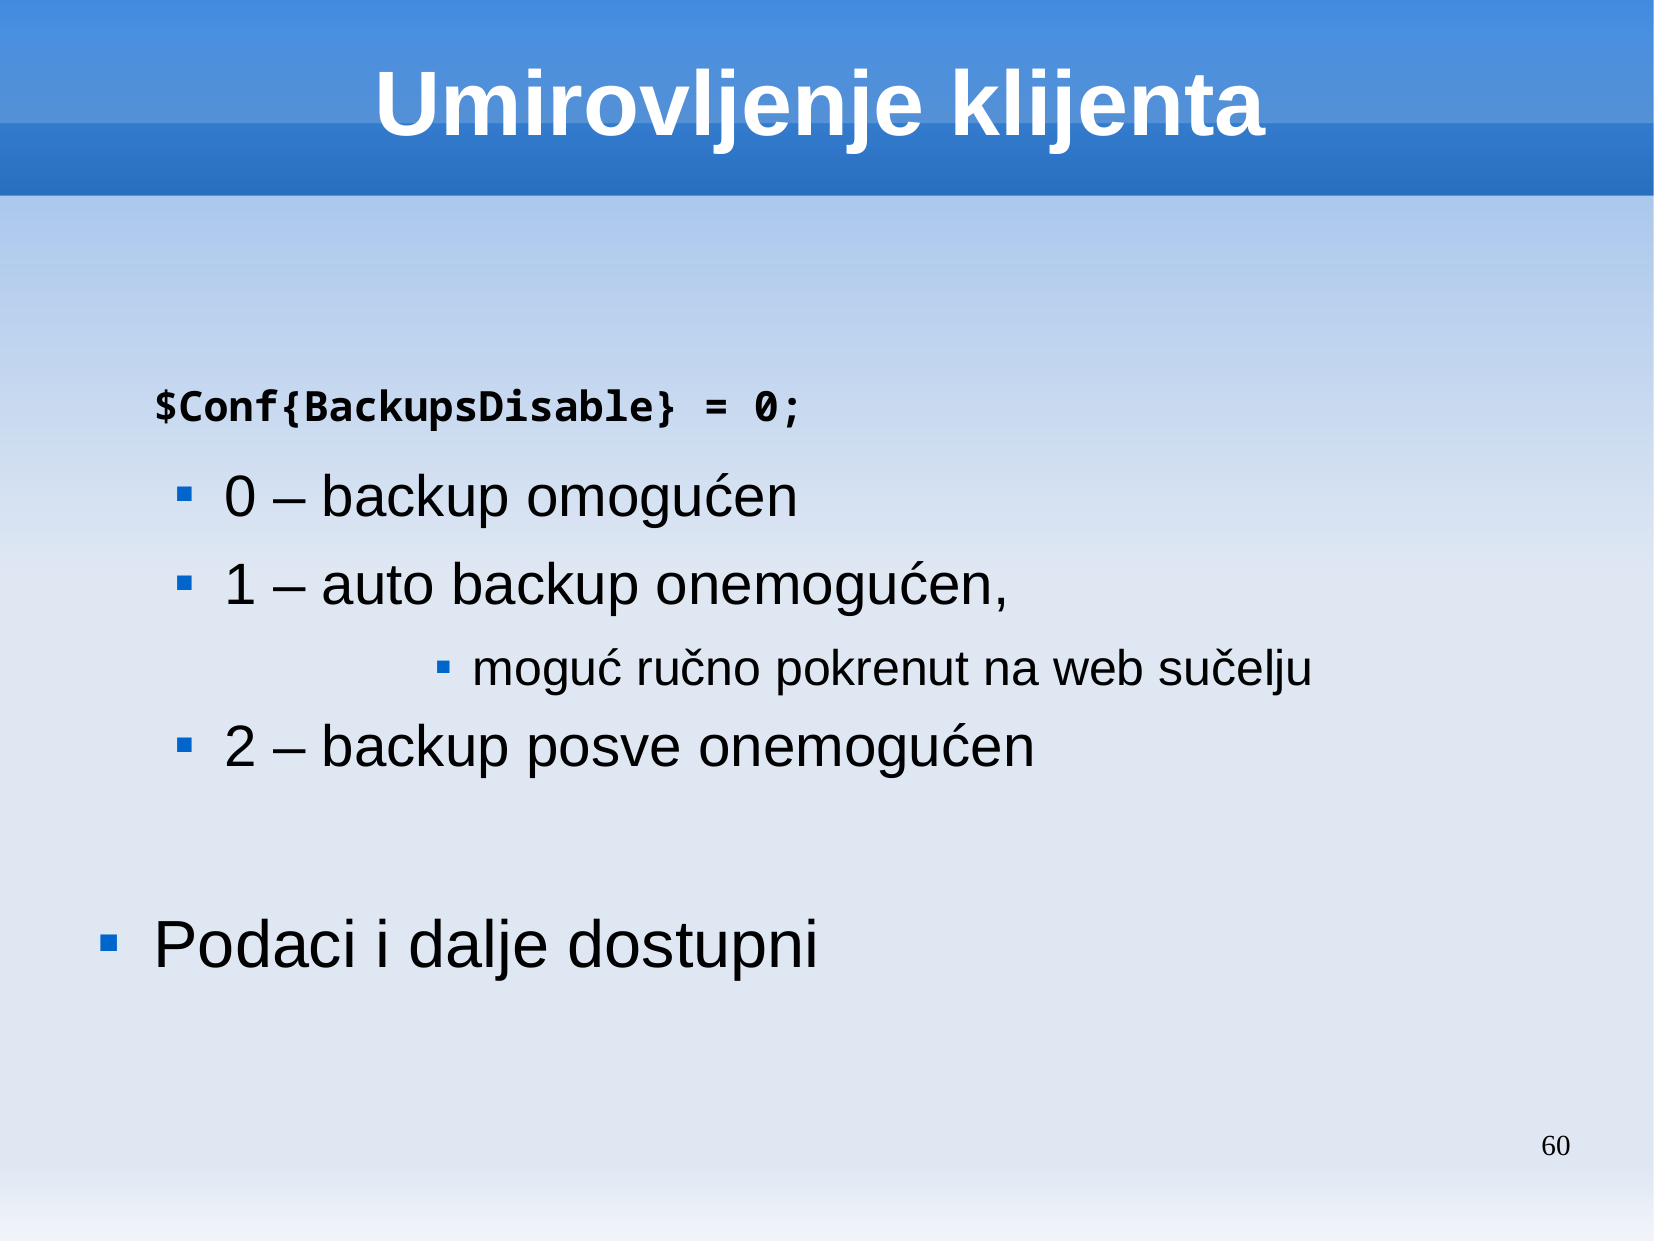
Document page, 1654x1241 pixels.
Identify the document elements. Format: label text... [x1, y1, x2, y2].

list $Conf{BackupsDisable} = 0; 0 – backup omogućen 1 – auto backup onemogućen, moguć ručno pokrenut na web sučelju 2 – backup posve onemogućen Podaci i dalje dostupni [82, 290, 1571, 1094]
title Umirovljenje klijenta [76, 7, 1565, 200]
picture [0, 0, 1654, 1241]
